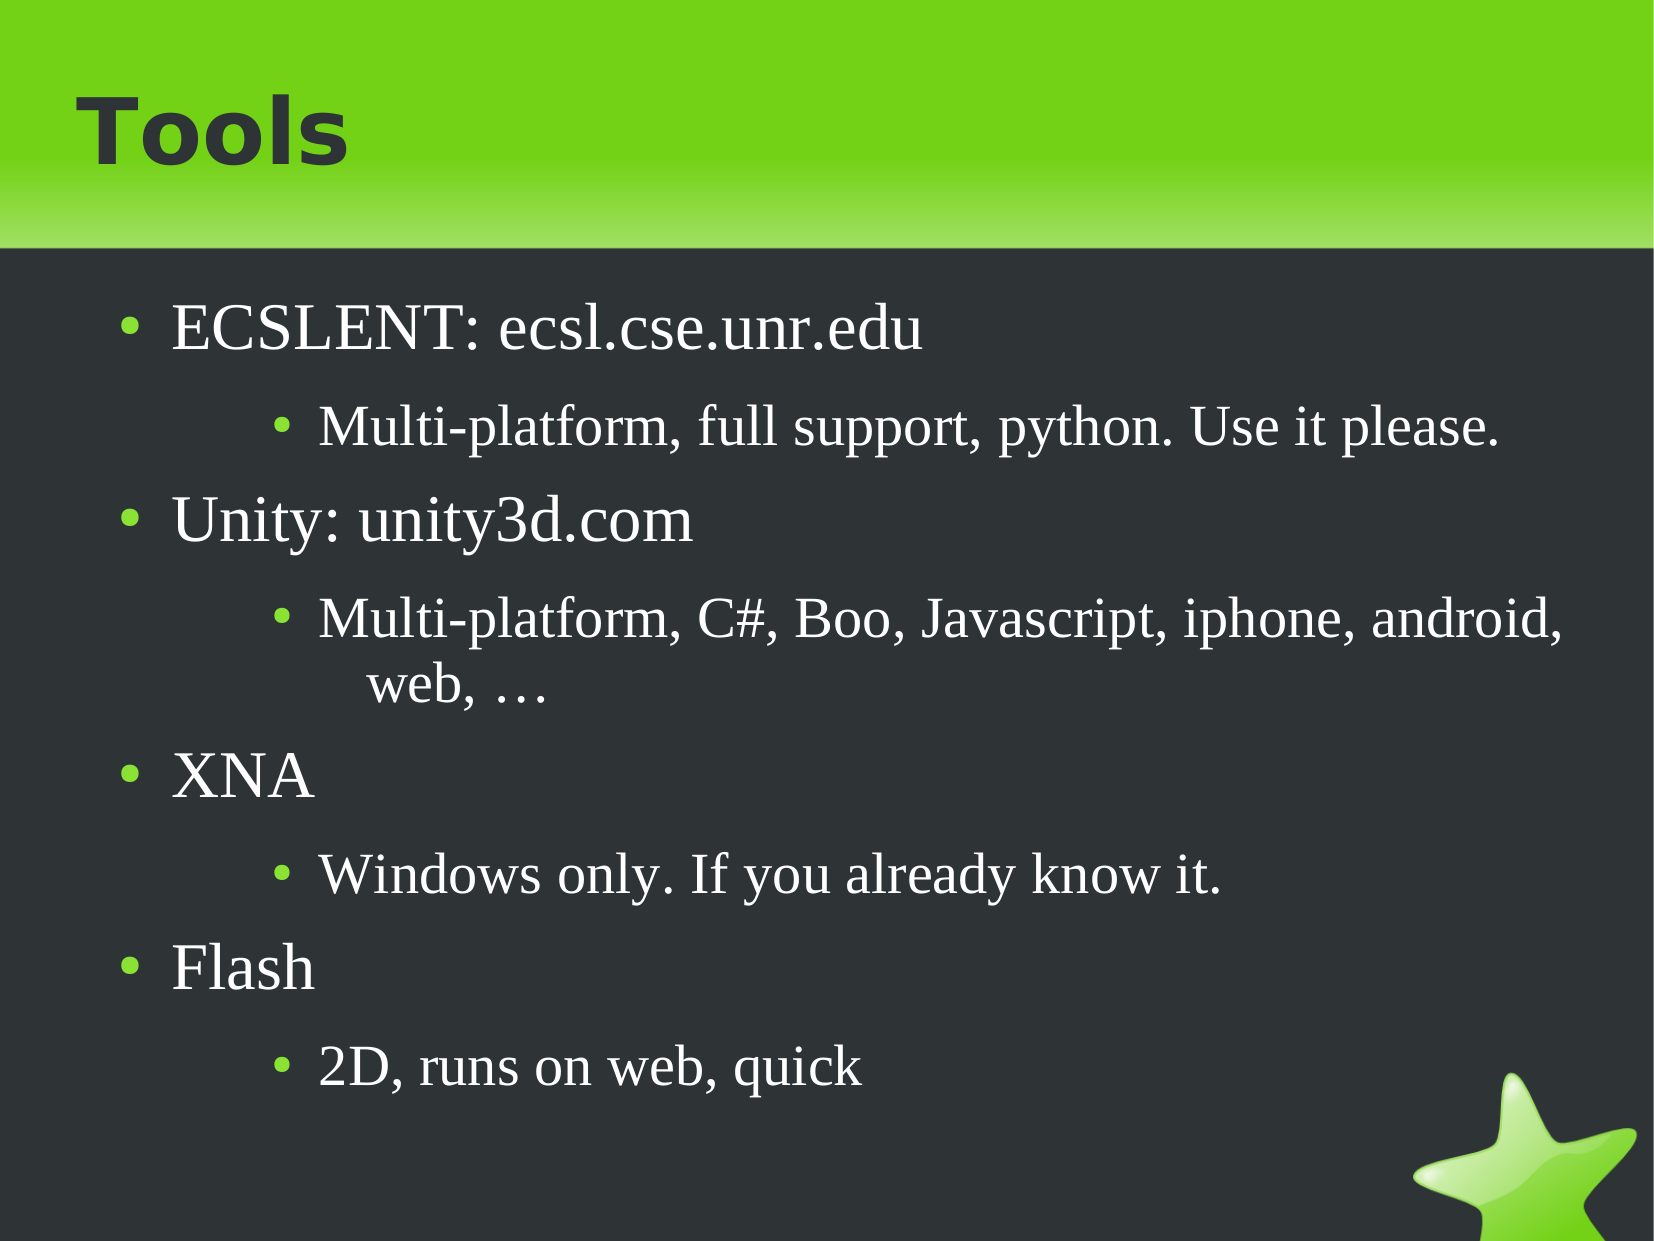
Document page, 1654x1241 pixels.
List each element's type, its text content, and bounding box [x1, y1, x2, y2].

picture [0, 0, 1654, 1241]
list ECSLENT: ecsl.cse.unr.edu Multi-platform, full support, python. Use it please. Unity: unity3d.com Multi-platform, C#, Boo, Javascript, iphone, android, web, … XNA Windows only. If you already know it. Flash 2D, runs on web, quick [82, 290, 1571, 1155]
title Tools [76, 36, 1565, 229]
